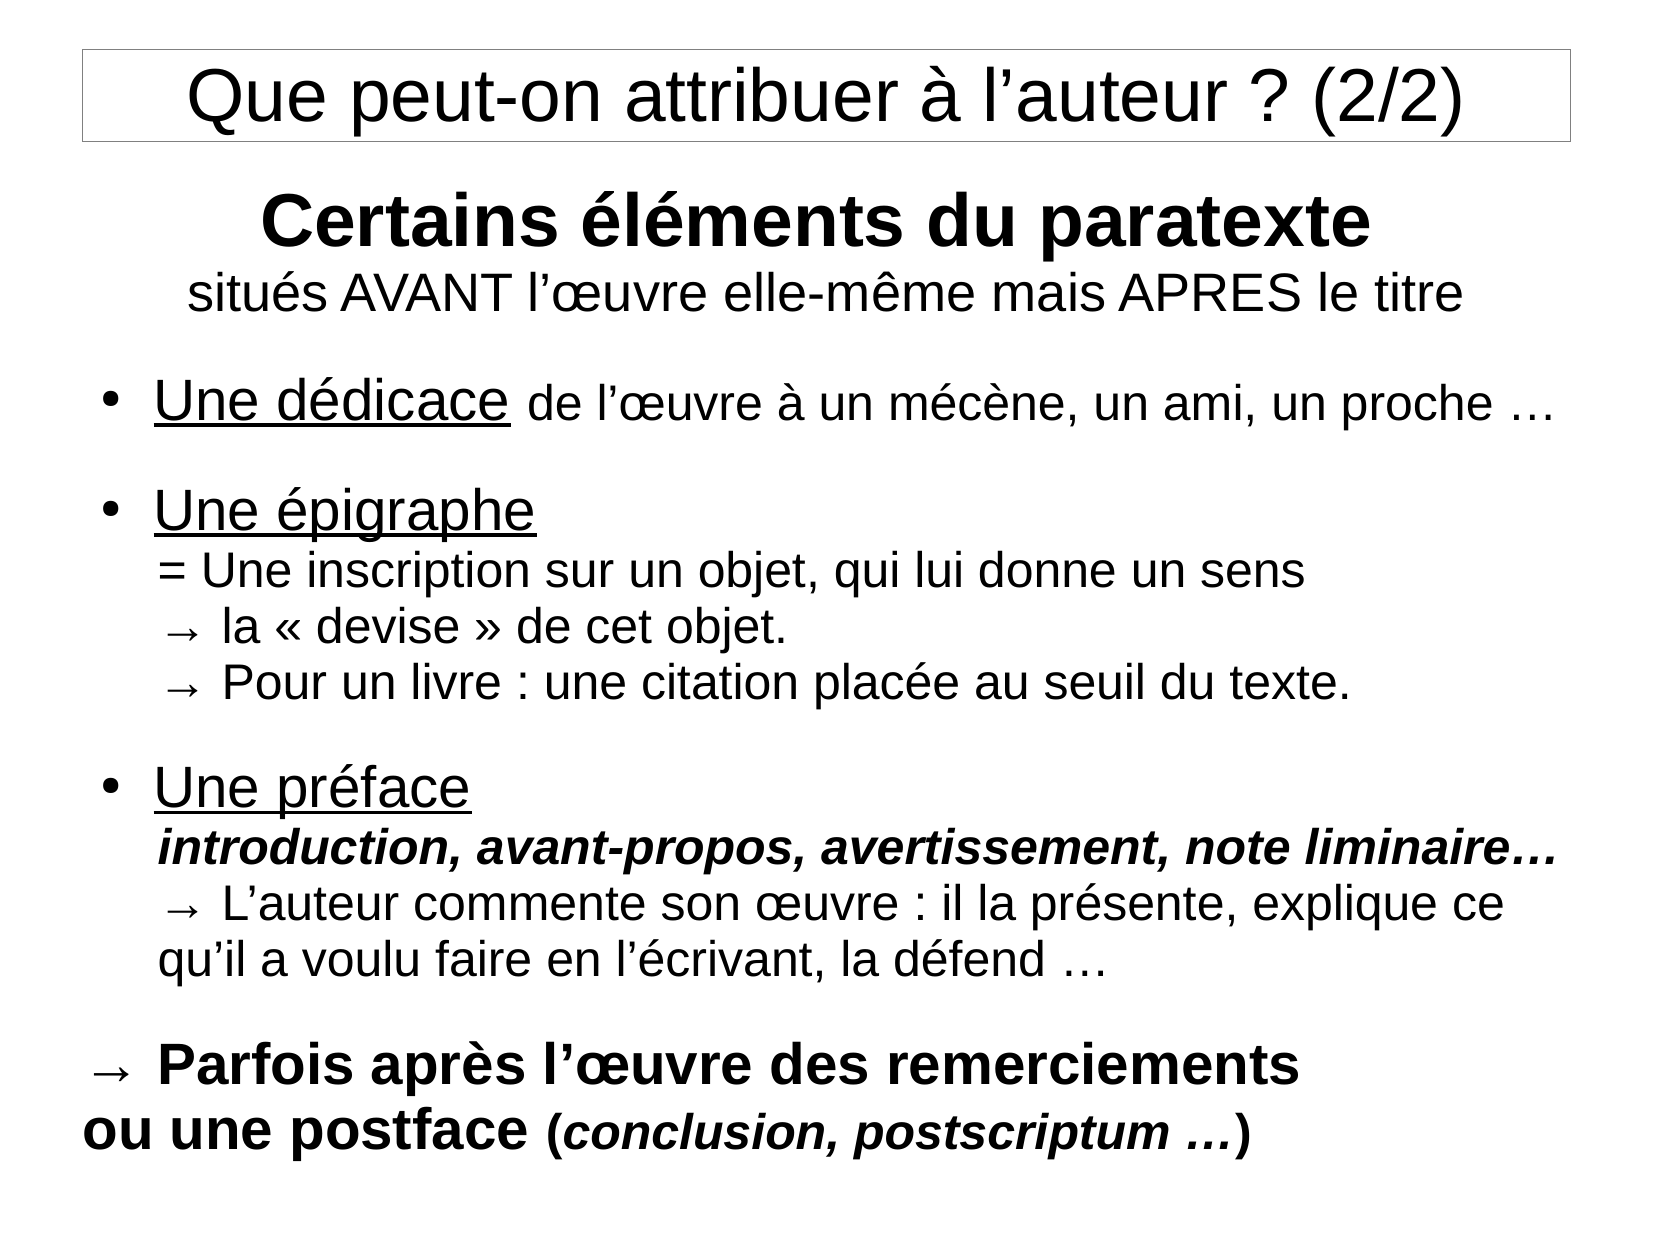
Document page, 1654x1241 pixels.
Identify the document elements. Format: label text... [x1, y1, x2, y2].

title Que peut-on attribuer à l’auteur ? (2/2) [82, 49, 1571, 142]
list Certains éléments du paratexte situés AVANT l’œuvre elle-même mais APRES le titre Une dédicace de l’œuvre à un mécène, un ami, un proche … Une épigraphe = Une inscription sur un objet, qui lui donne un sens → la « devise » de cet objet. → Pour un livre : une citation placée au seuil du texte. Une préface introduction, avant-propos, avertissement, note liminaire… → L’auteur commente son œuvre : il la présente, explique ce qu’il a voulu faire en l’écrivant, la défend … → Parfois après l’œuvre des remerciements ou une postface (conclusion, postscriptum …) [82, 177, 1571, 1166]
